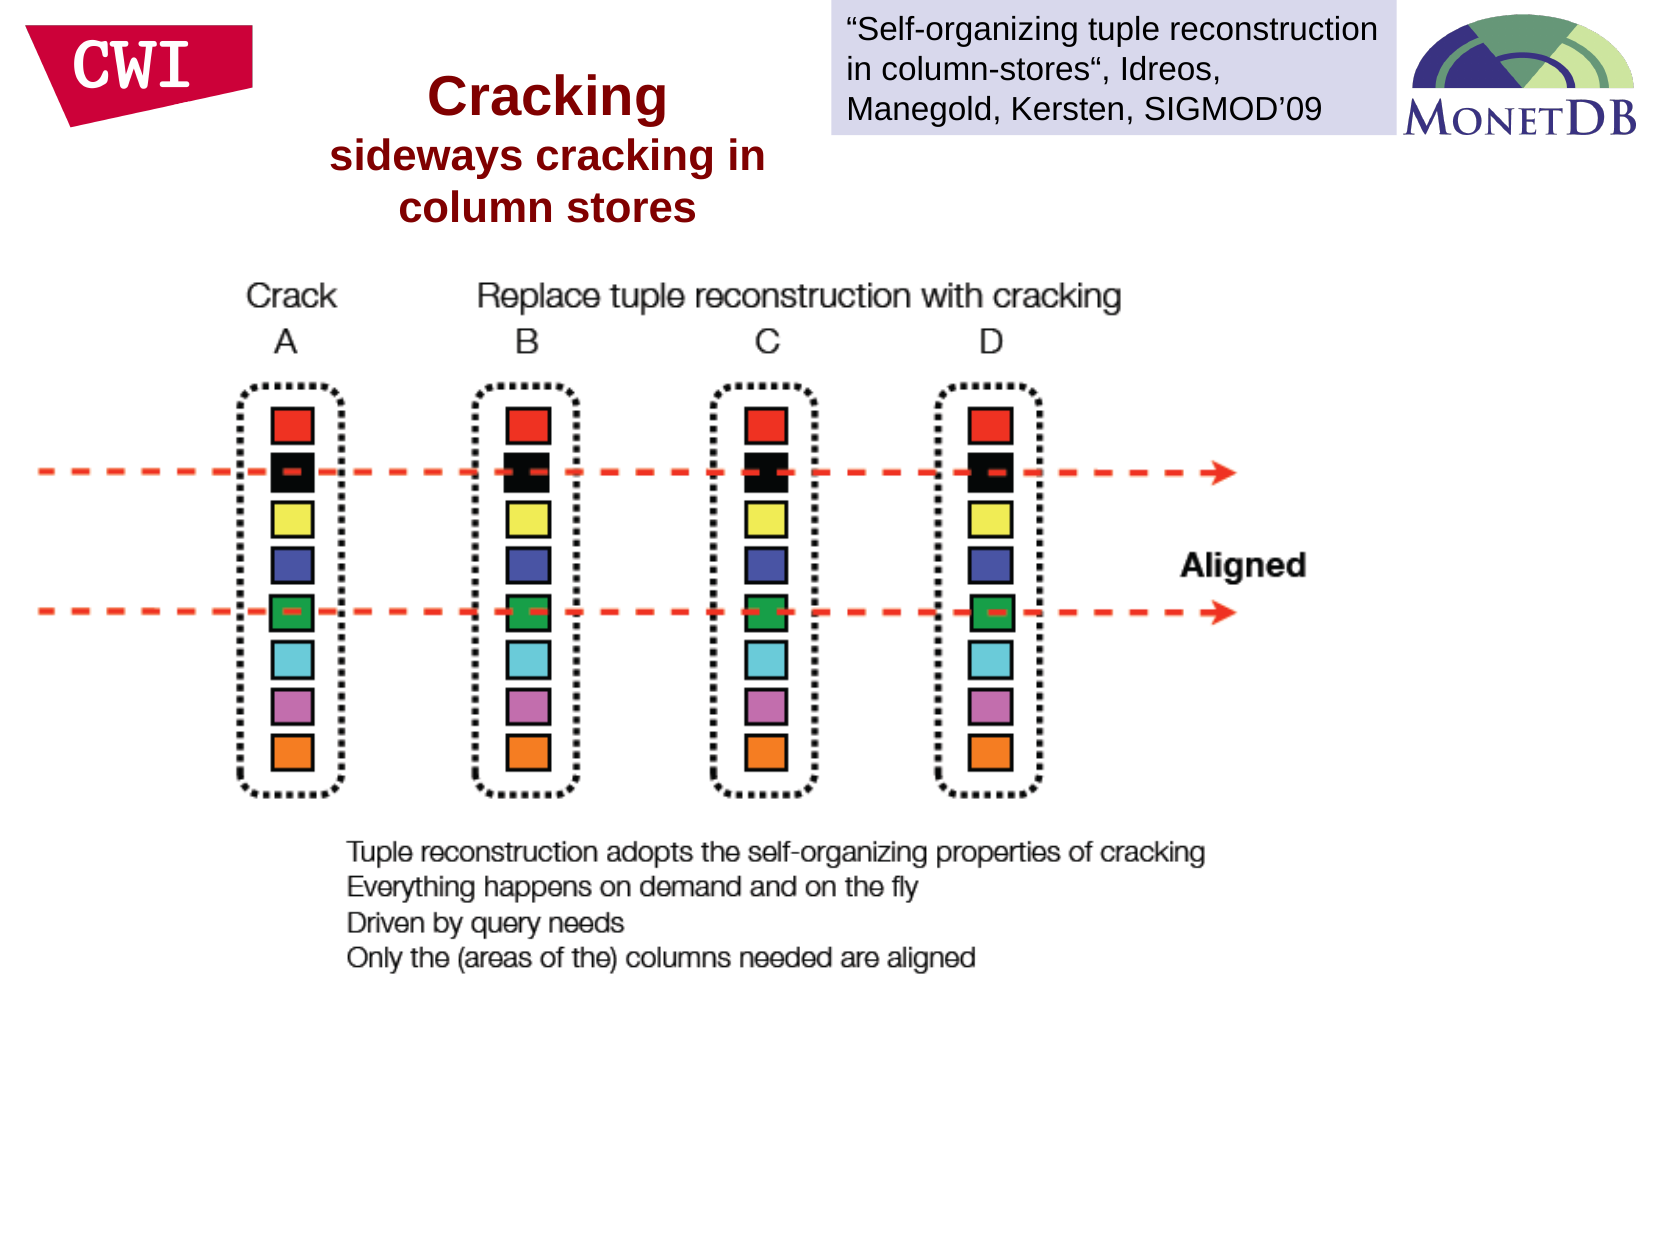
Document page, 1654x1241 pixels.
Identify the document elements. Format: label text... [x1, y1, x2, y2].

picture [1403, 14, 1636, 135]
picture [0, 0, 262, 150]
title Cracking sideways cracking in column stores [262, 0, 834, 240]
text_box “Self-organizing tuple reconstruction in column-stores“, Idreos, Manegold, Kersten, SIGMOD’09 [834, 0, 1397, 136]
chart [0, 262, 1501, 977]
